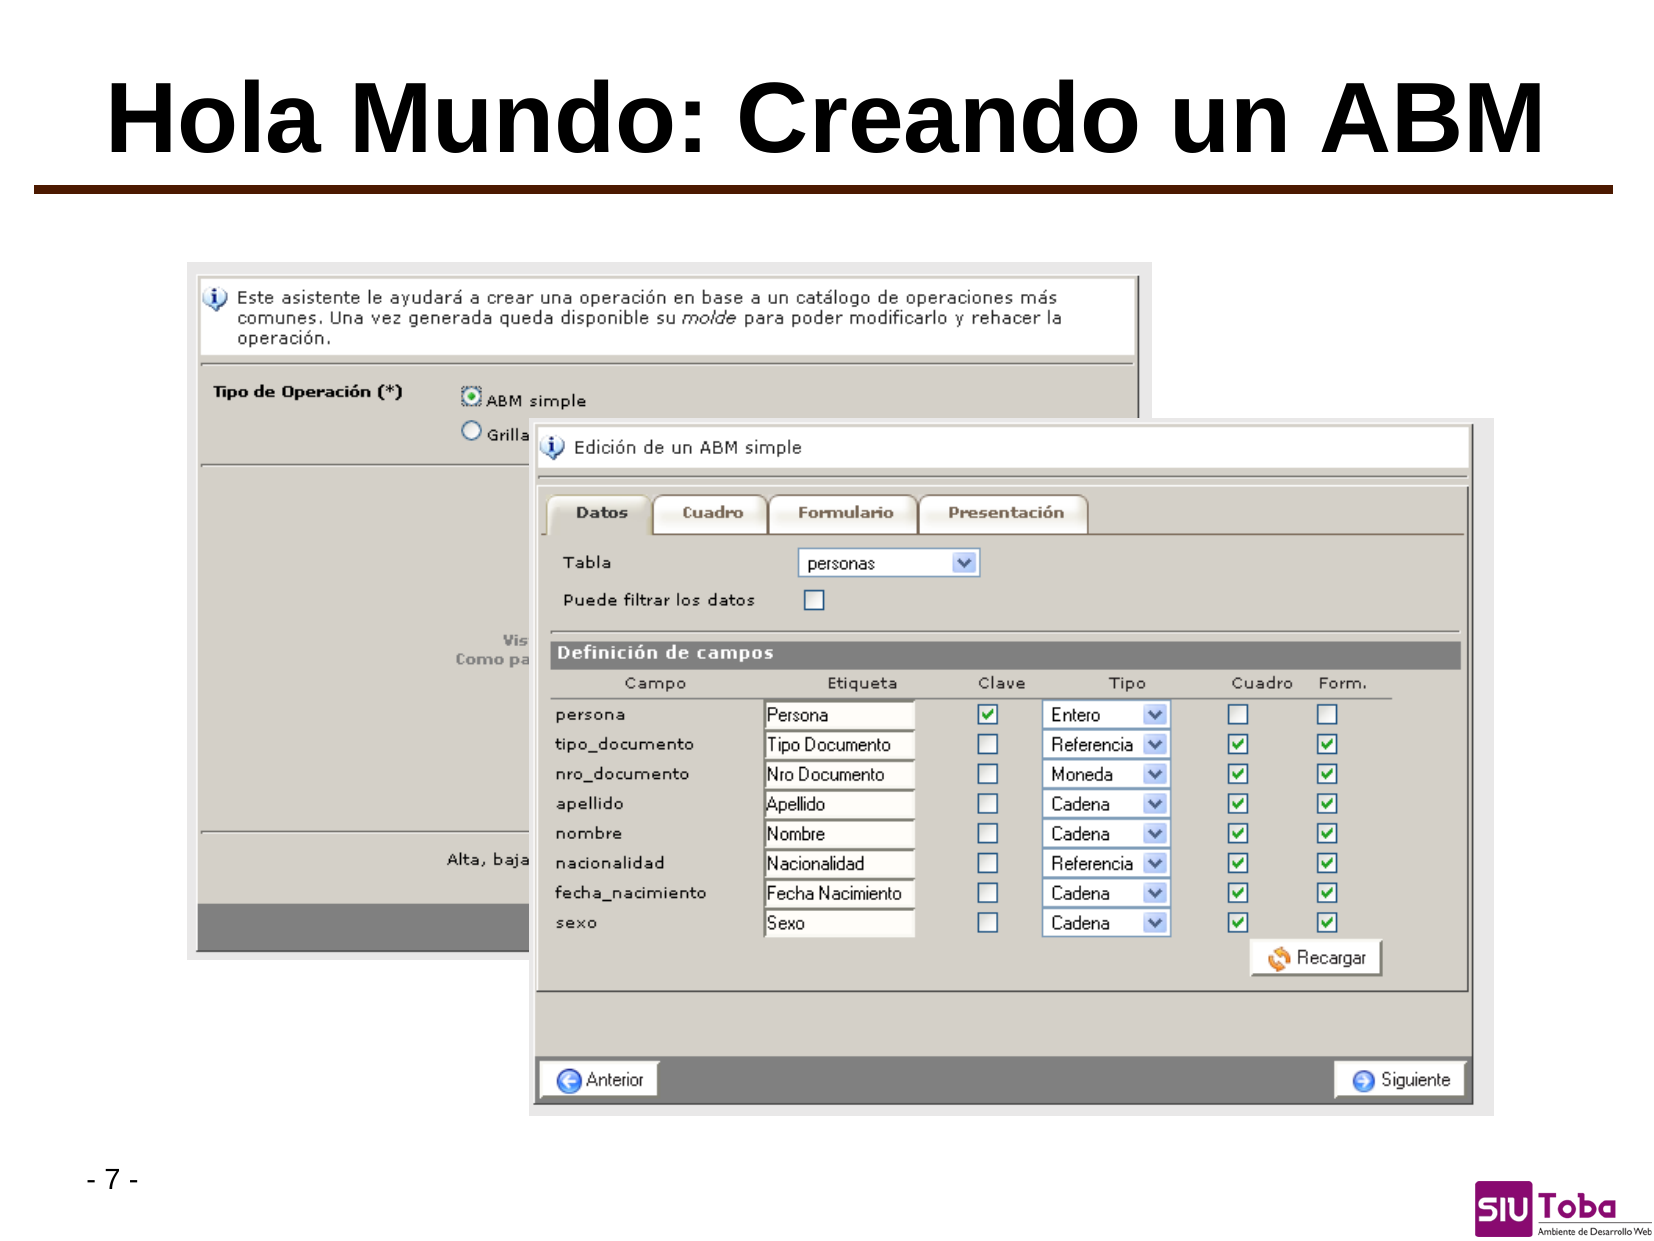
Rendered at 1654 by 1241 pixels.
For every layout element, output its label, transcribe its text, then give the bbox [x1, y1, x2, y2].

picture [1475, 1181, 1652, 1237]
title Hola Mundo: Creando un ABM [58, 47, 1594, 188]
picture [187, 262, 1494, 1116]
